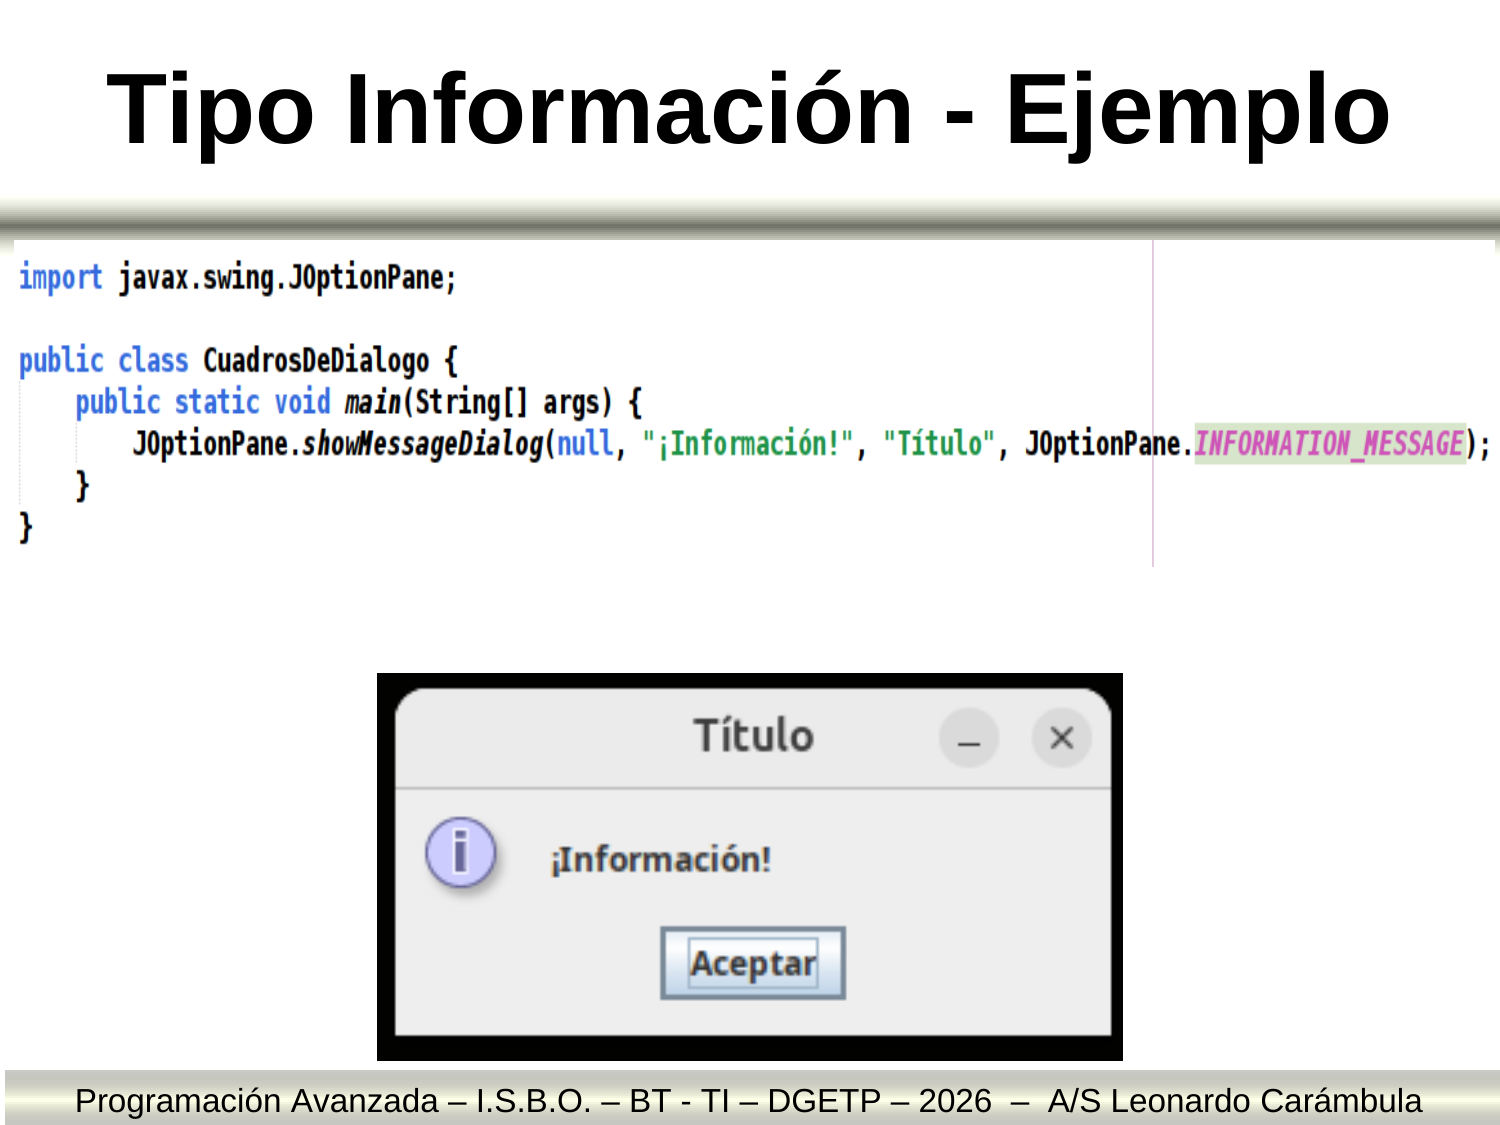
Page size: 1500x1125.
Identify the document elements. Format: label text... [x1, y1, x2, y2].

picture [377, 673, 1123, 1061]
title Tipo Información - Ejemplo [0, 9, 1500, 198]
picture [14, 240, 1495, 567]
